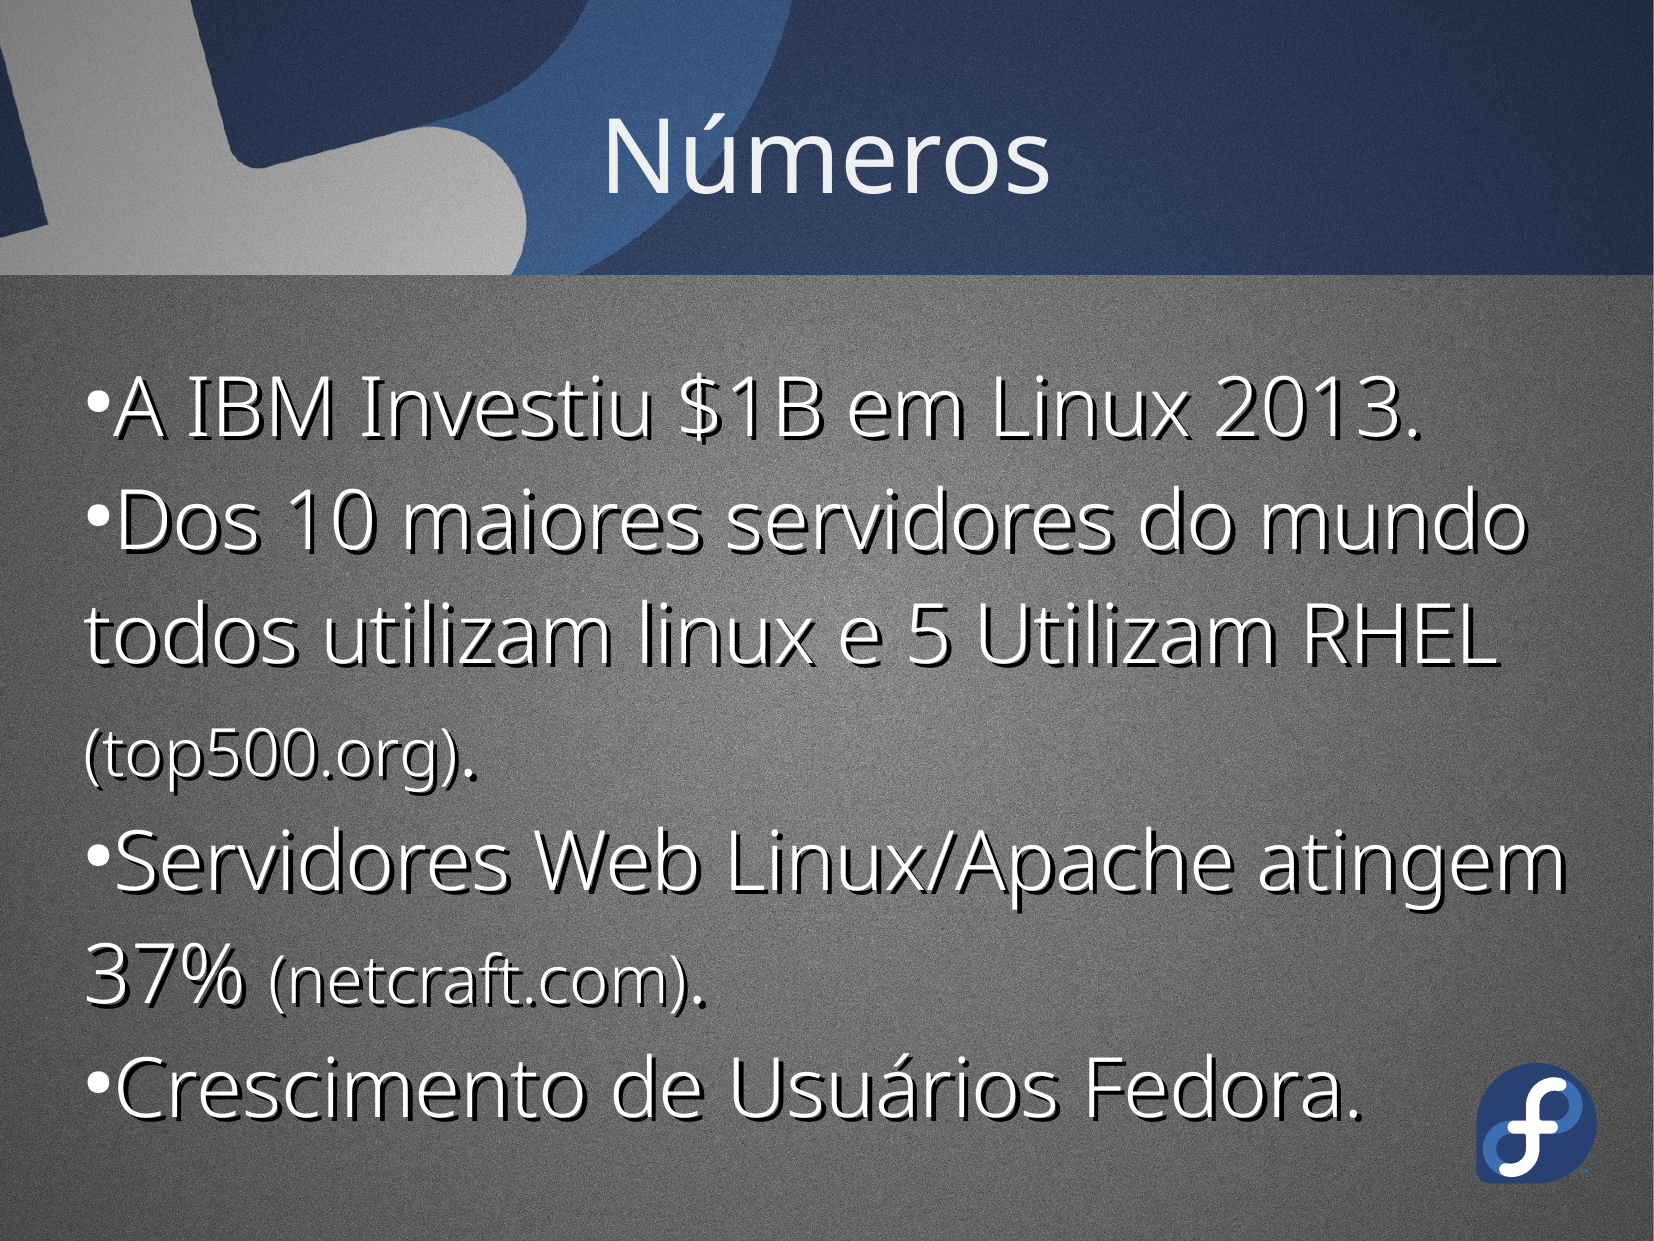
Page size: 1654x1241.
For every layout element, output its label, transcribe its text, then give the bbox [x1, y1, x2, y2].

picture [0, 0, 1654, 1241]
text_box A IBM Investiu $1B em Linux 2013. Dos 10 maiores servidores do mundo todos utilizam linux e 5 Utilizam RHEL (top500.org). Servidores Web Linux/Apache atingem 37% (netcraft.com). Crescimento de Usuários Fedora. [82, 384, 1571, 1104]
title Números [82, 49, 1571, 257]
